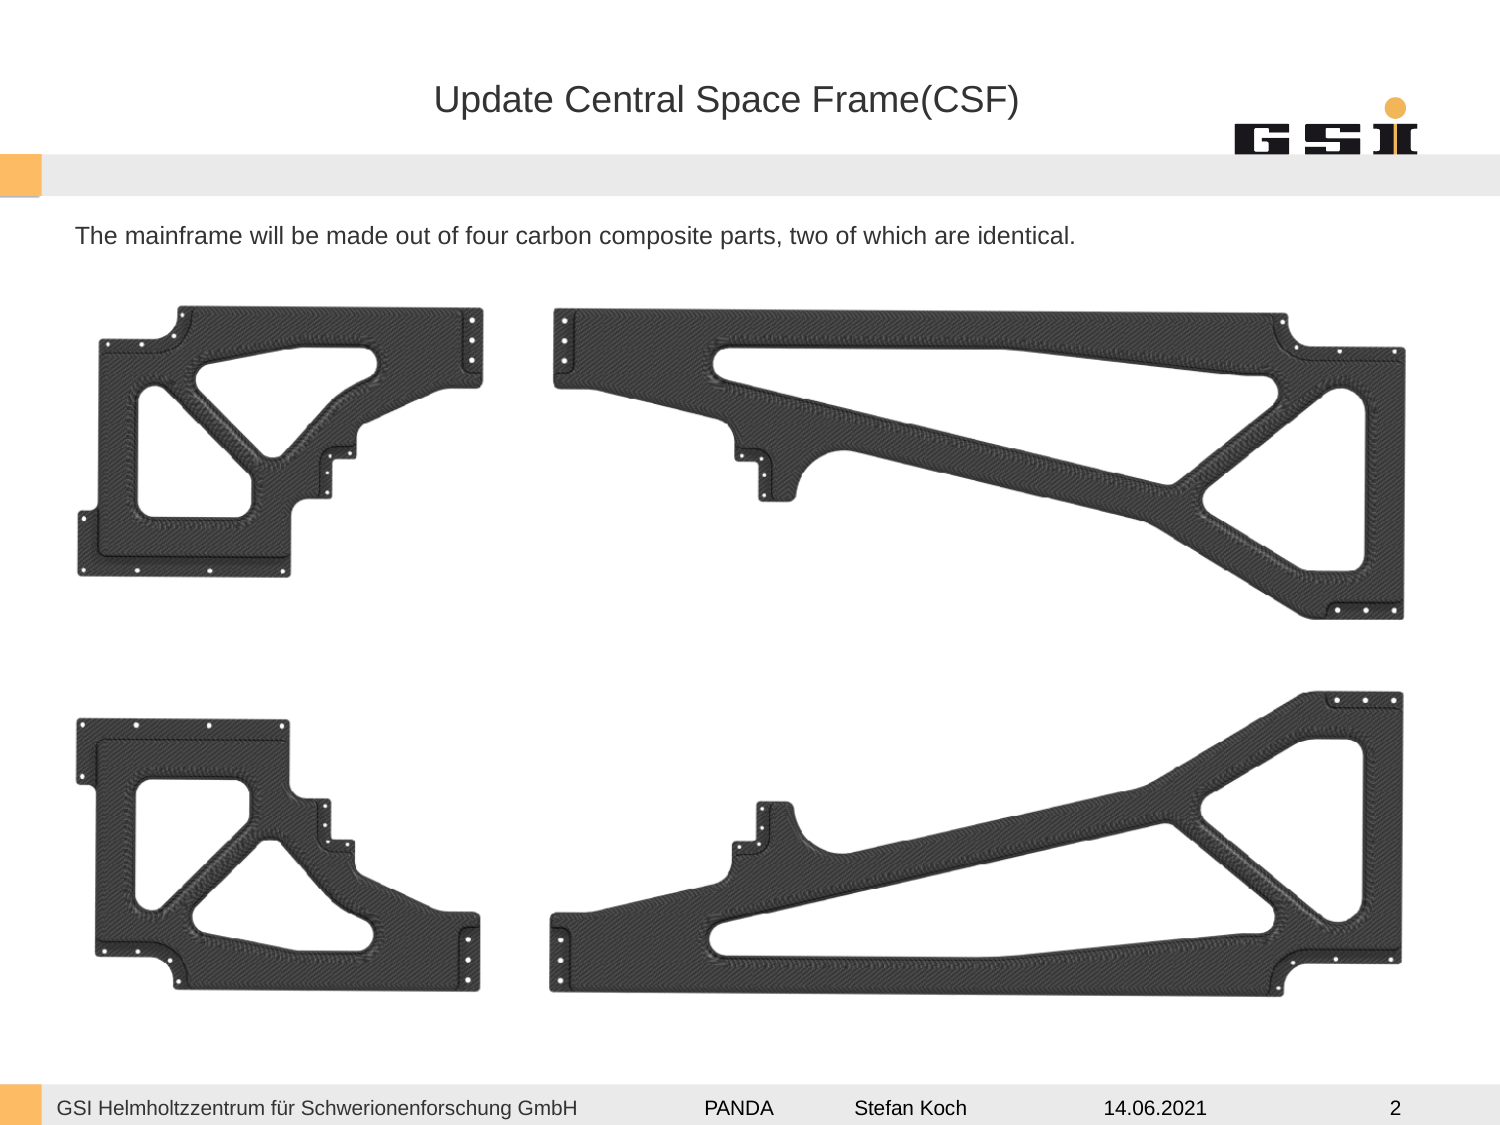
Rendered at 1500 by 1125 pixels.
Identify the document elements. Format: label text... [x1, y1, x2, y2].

text_box The mainframe will be made out of four carbon composite parts, two of which are identical. [60, 214, 1417, 286]
text_box Update Central Space Frame(CSF) [65, 67, 1105, 128]
picture [1233, 95, 1419, 154]
picture [50, 291, 1416, 1006]
